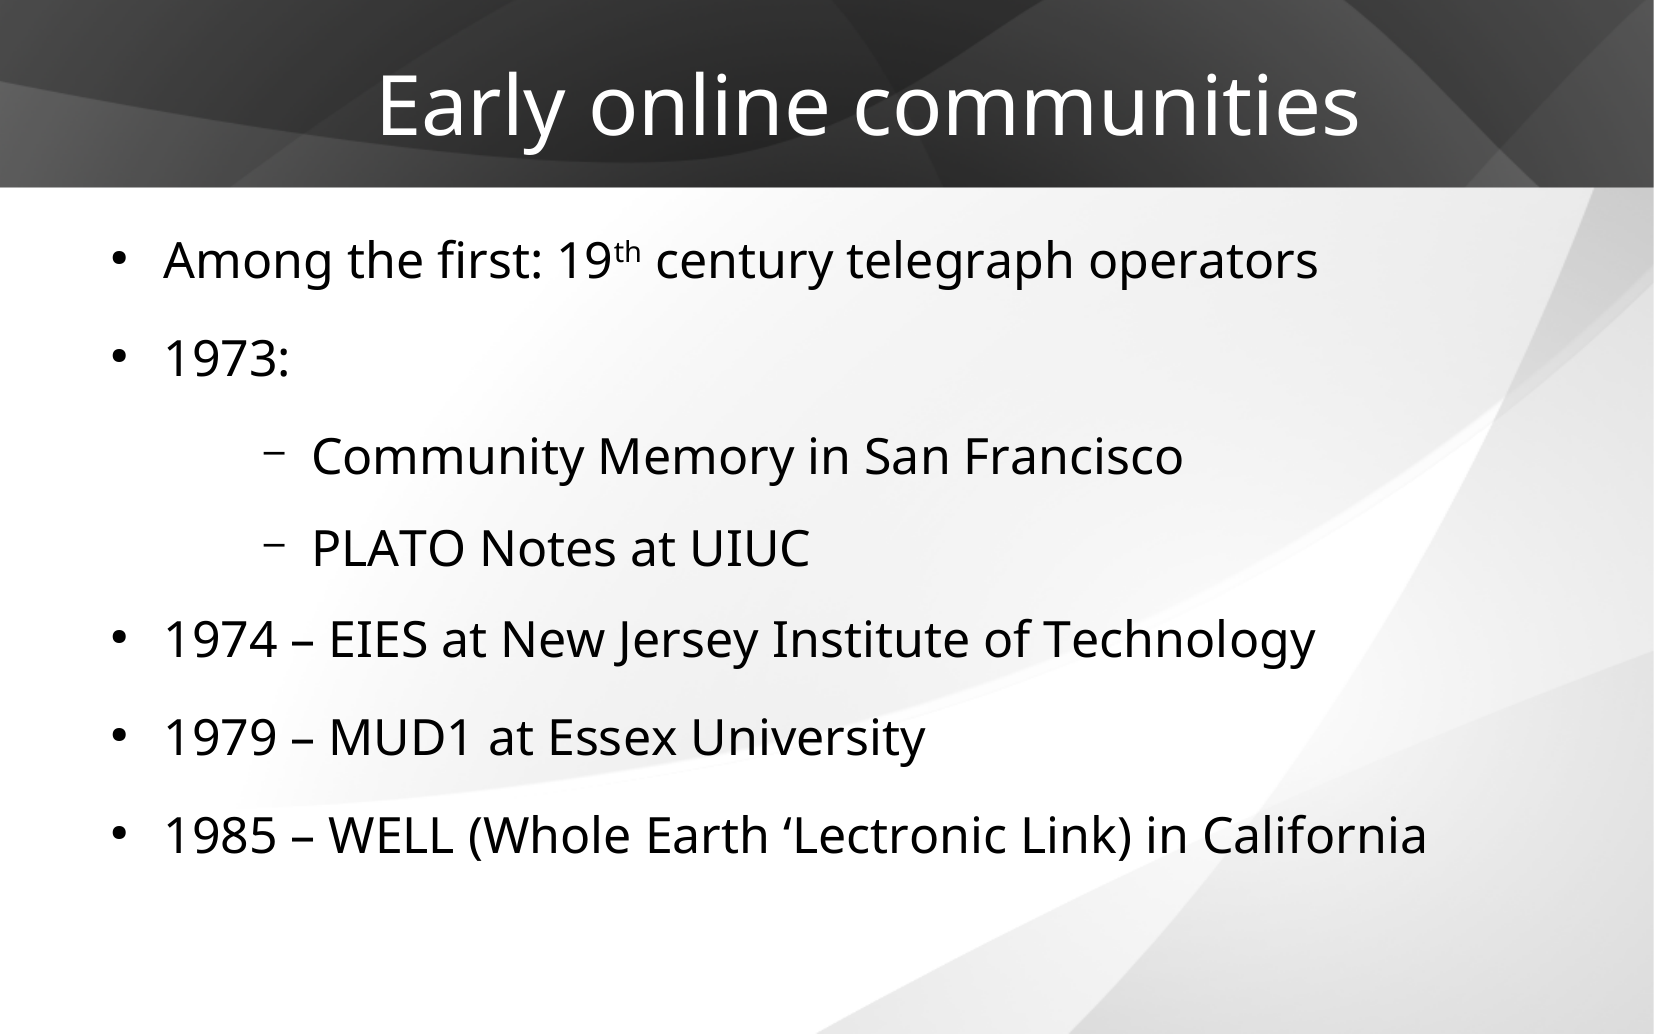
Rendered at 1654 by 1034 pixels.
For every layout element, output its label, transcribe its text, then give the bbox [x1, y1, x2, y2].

picture [0, 0, 1654, 1034]
list Among the first: 19th century telegraph operators 1973: Community Memory in San Francisco PLATO Notes at UIUC 1974 – EIES at New Jersey Institute of Technology 1979 – MUD1 at Essex University 1985 – WELL (Whole Earth ‘Lectronic Link) in California [75, 225, 1613, 1013]
title Early online communities [124, 0, 1613, 208]
